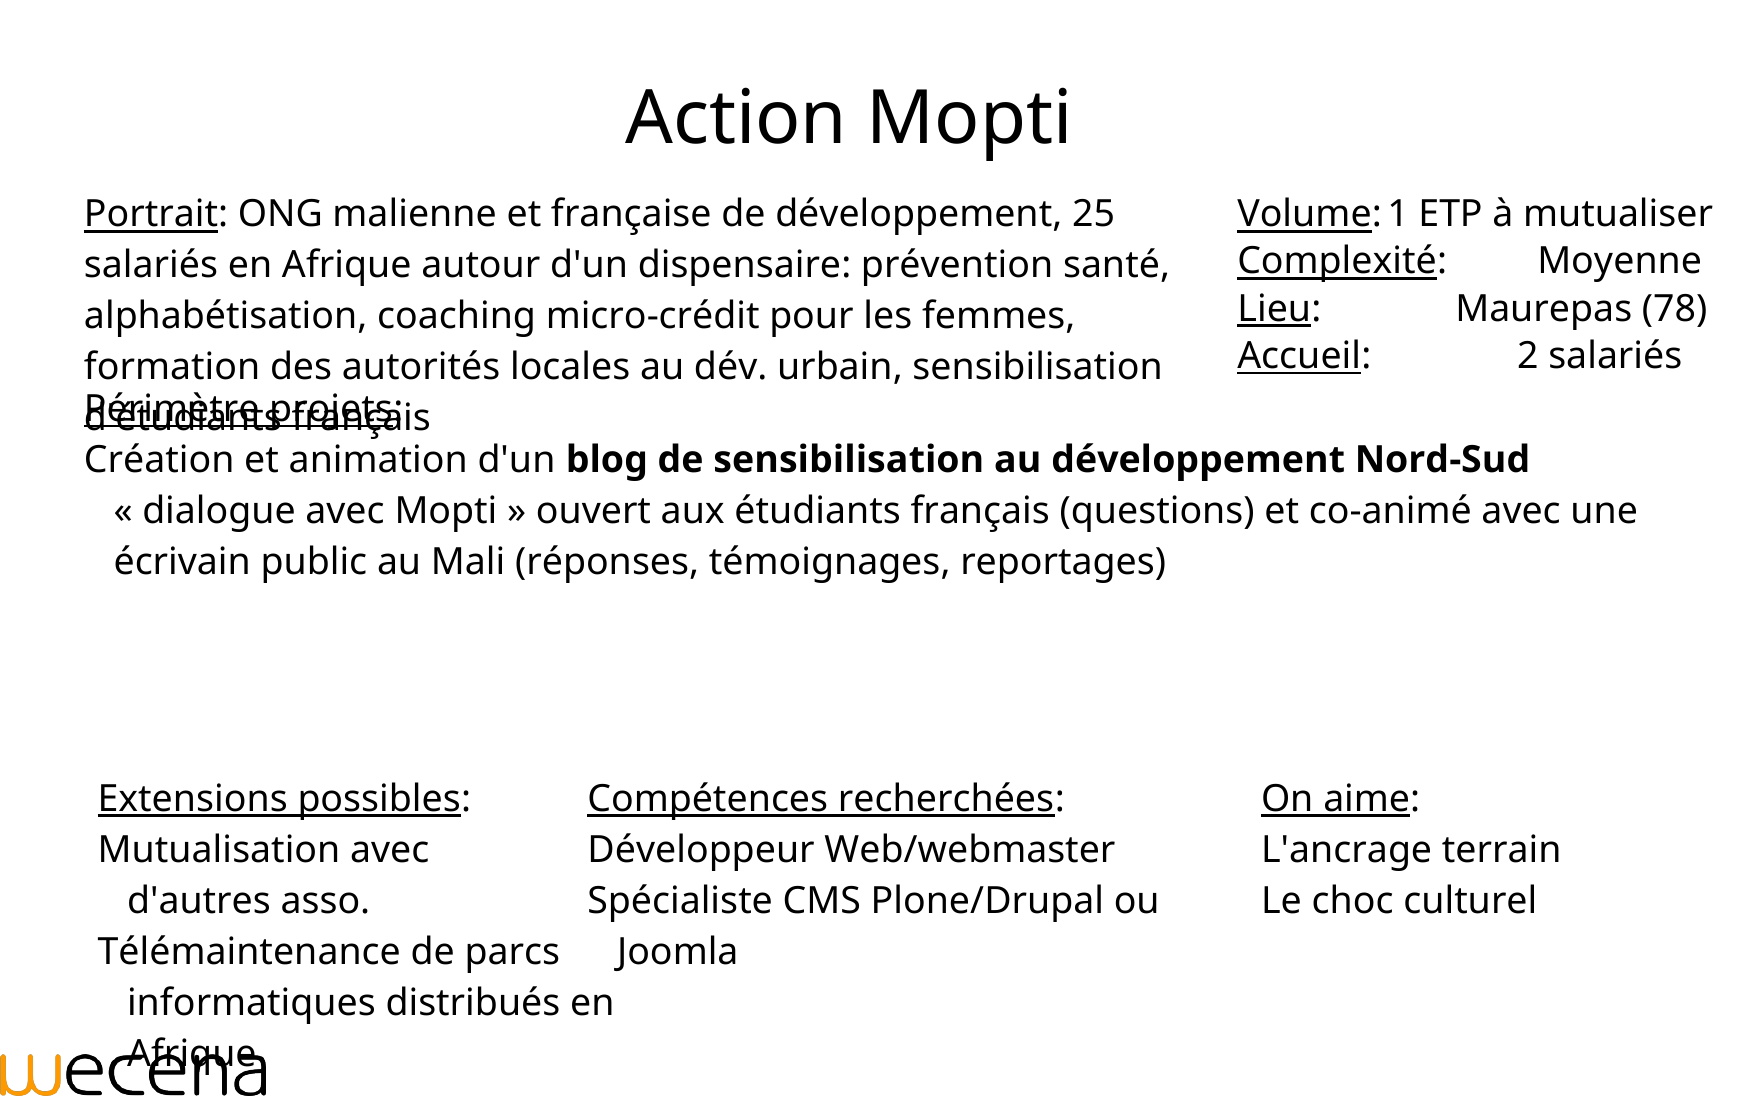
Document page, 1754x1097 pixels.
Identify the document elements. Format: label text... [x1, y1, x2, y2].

text_box On aime: L'ancrage terrain Le choc culturel [1246, 764, 1604, 914]
picture [218, 1054, 229, 1064]
text_box Complexité: Moyenne [1222, 239, 1699, 287]
text_box Périmètre projets: Création et animation d'un blog de sensibilisation au développement Nord-Sud « dialogue avec Mopti » ouvert aux étudiants français (questions) et co-animé avec une écrivain public au Mali (réponses, témoignages, reportages) [69, 374, 1684, 697]
text_box Portrait: ONG malienne et française de développement, 25 salariés en Afrique autour d'un dispensaire: prévention santé, alphabétisation, coaching micro-crédit pour les femmes, formation des autorités locales au dév. urbain, sensibilisation d'étudiants français [69, 179, 1241, 374]
picture [194, 1054, 206, 1064]
text_box Volume: 1 ETP à mutualiser [1222, 179, 1703, 239]
picture [0, 1054, 266, 1097]
text_box Compétences recherchées: Développeur Web/webmaster Spécialiste CMS Plone/Drupal ou Joomla [572, 764, 1206, 959]
text_box Lieu: Maurepas (78) [1241, 273, 1713, 334]
text_box Accueil: 2 salariés [1241, 321, 1697, 381]
title Action Mopti [103, 51, 1595, 178]
text_box Extensions possibles: Mutualisation avec d'autres asso. Télémaintenance de parcs informatiques distribués en Afrique [82, 764, 622, 1049]
